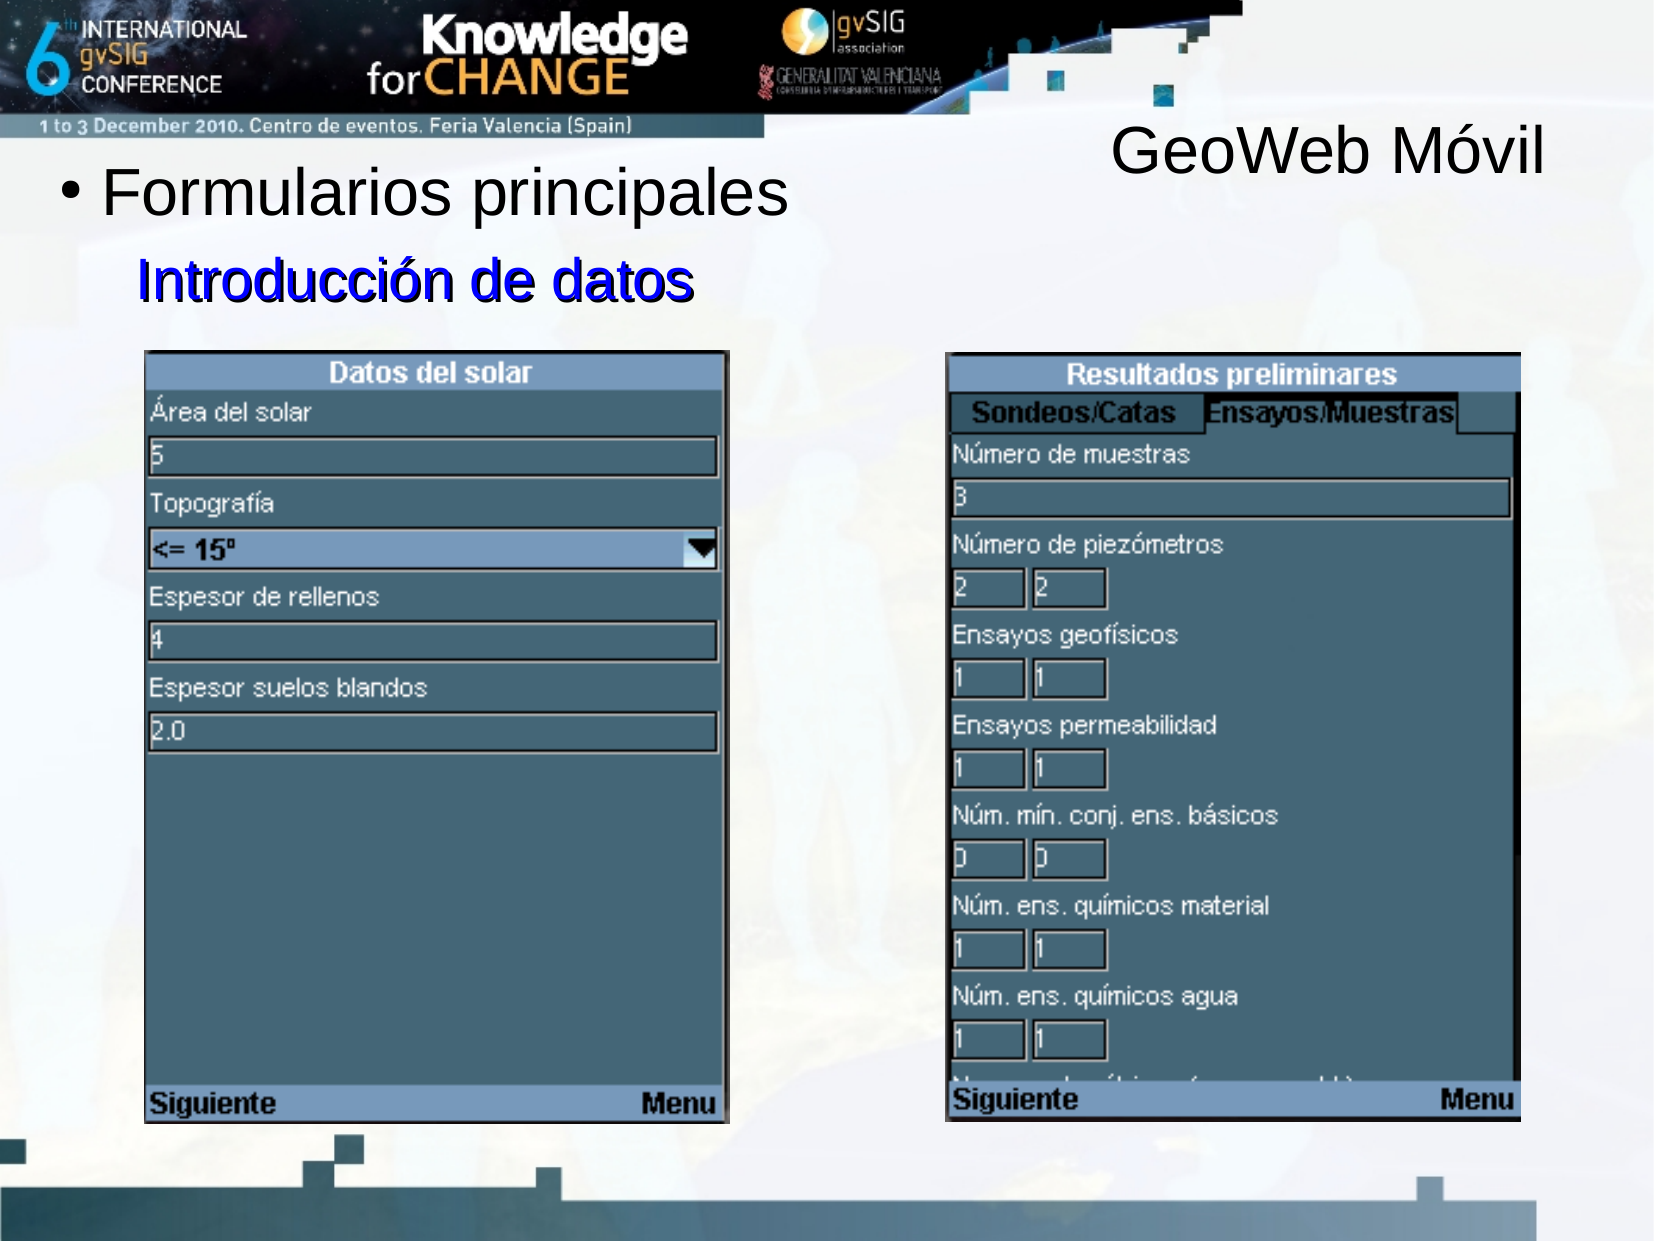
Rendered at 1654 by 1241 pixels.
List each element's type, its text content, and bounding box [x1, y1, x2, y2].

title Formularios principales [59, 147, 798, 237]
picture [0, 0, 1654, 1241]
text_box Introducción de datos [64, 246, 1625, 312]
title GeoWeb Móvil [1062, 106, 1613, 195]
